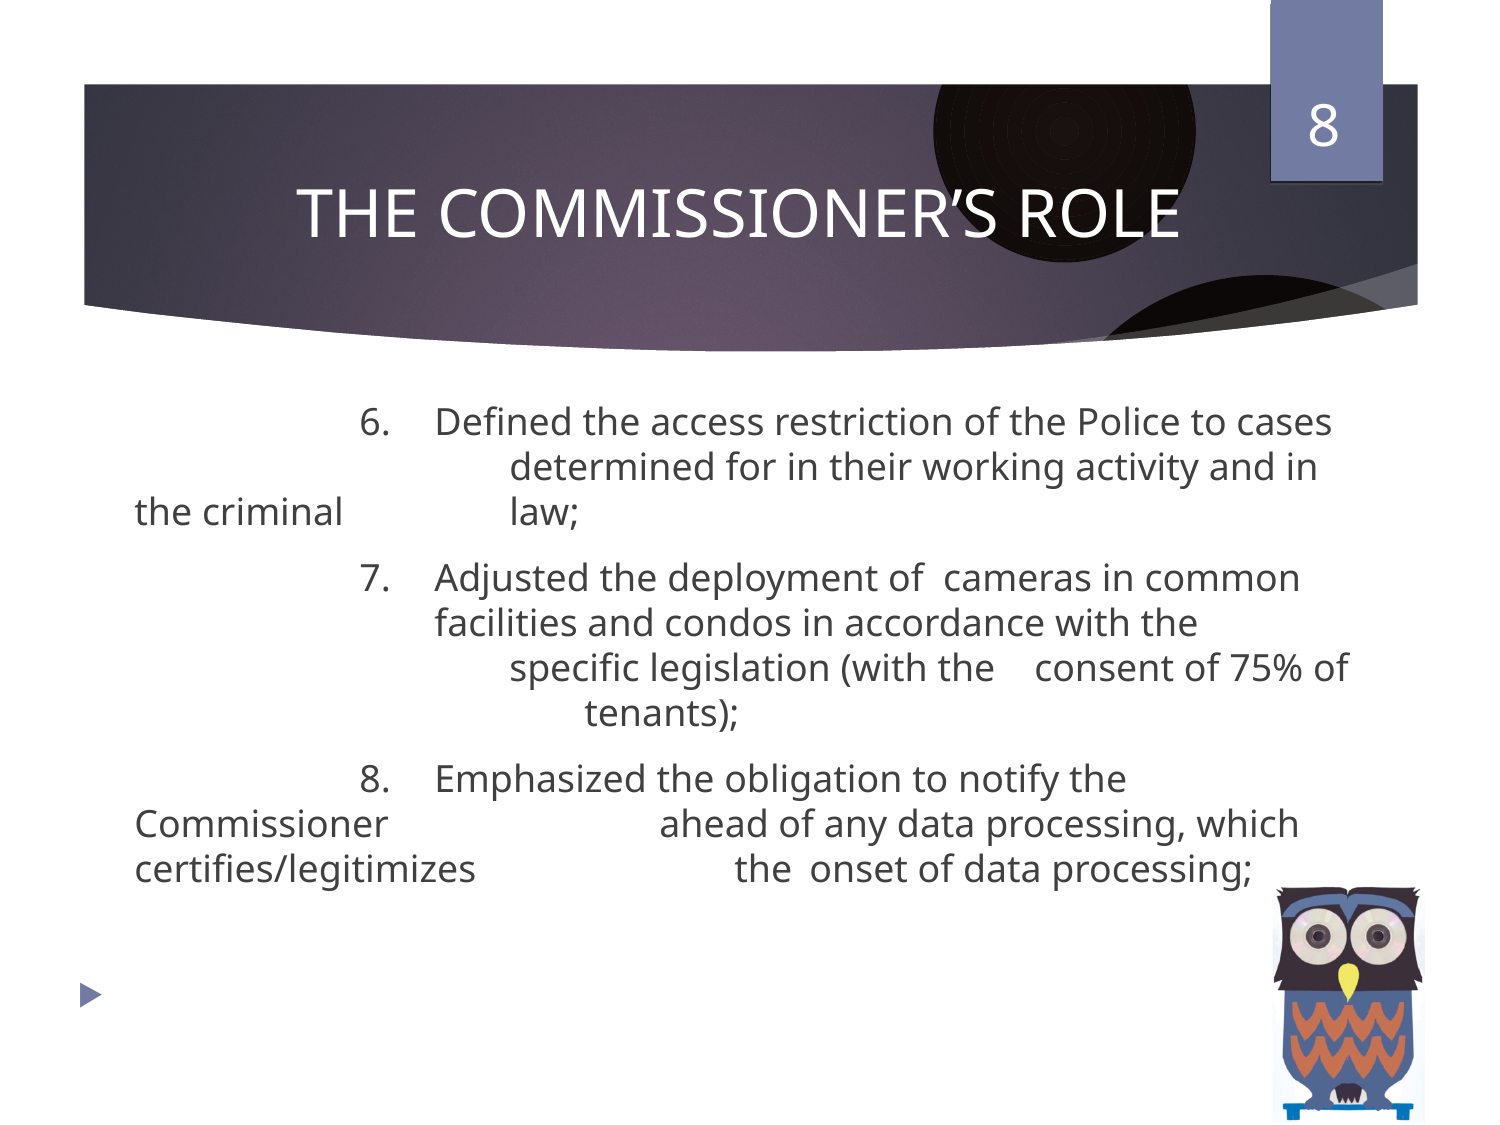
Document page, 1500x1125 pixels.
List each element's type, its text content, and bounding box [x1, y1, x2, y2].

text_box 6. Defined the access restriction of the Police to cases determined for in their working activity and in the criminal law; 7. Adjusted the deployment of cameras in common facilities and condos in accordance with the specific legislation (with the consent of 75% of tenants); 8. Emphasized the obligation to notify the Commissioner ahead of any data processing, which certifies/legitimizes the onset of data processing; [62, 324, 1375, 1038]
title THE COMMISSIONER’S ROLE [142, 152, 1338, 269]
text_box [1259, 48, 1390, 175]
picture [1272, 862, 1426, 1125]
